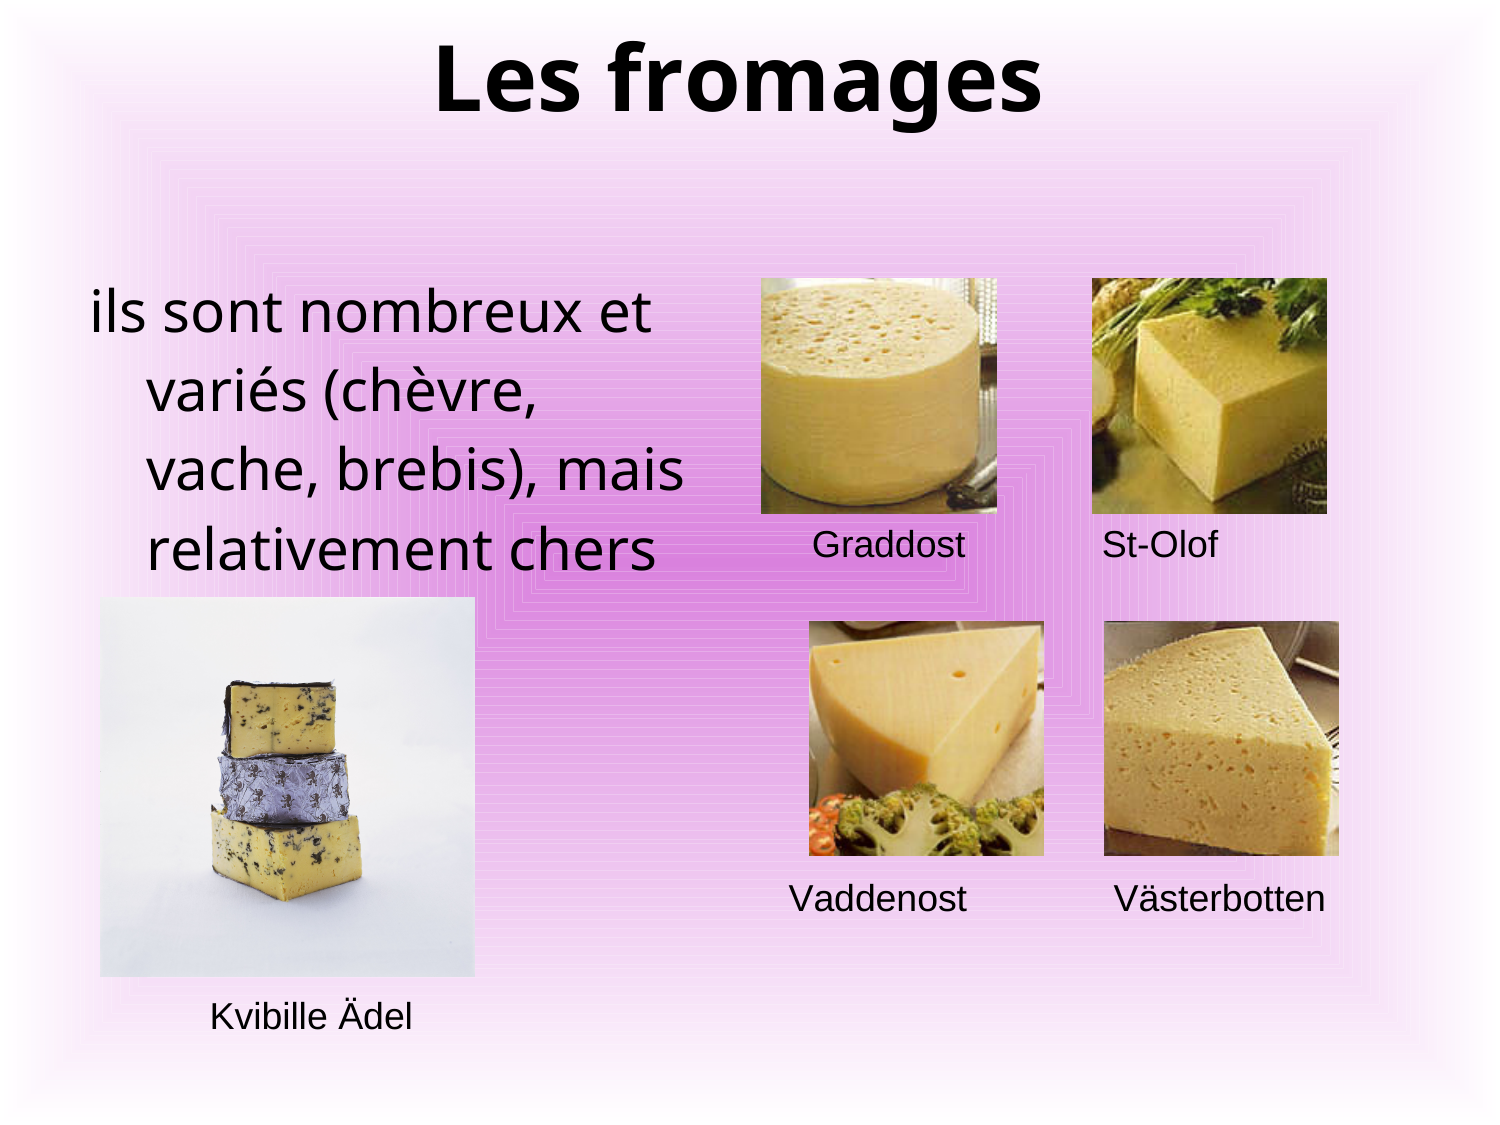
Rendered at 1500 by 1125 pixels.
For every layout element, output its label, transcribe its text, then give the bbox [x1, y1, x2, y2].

text_box Kvibille Ädel [194, 987, 431, 1046]
list ils sont nombreux et variés (chèvre, vache, brebis), mais relativement chers [75, 262, 738, 1006]
text_box Graddost St-Olof [797, 515, 1365, 573]
picture [809, 621, 1044, 857]
picture [100, 597, 475, 977]
chart [1092, 278, 1327, 514]
picture [1104, 621, 1339, 857]
title Les fromages [75, 24, 1426, 254]
picture [761, 278, 997, 514]
text_box Vaddenost Västerbotten [773, 869, 1459, 927]
